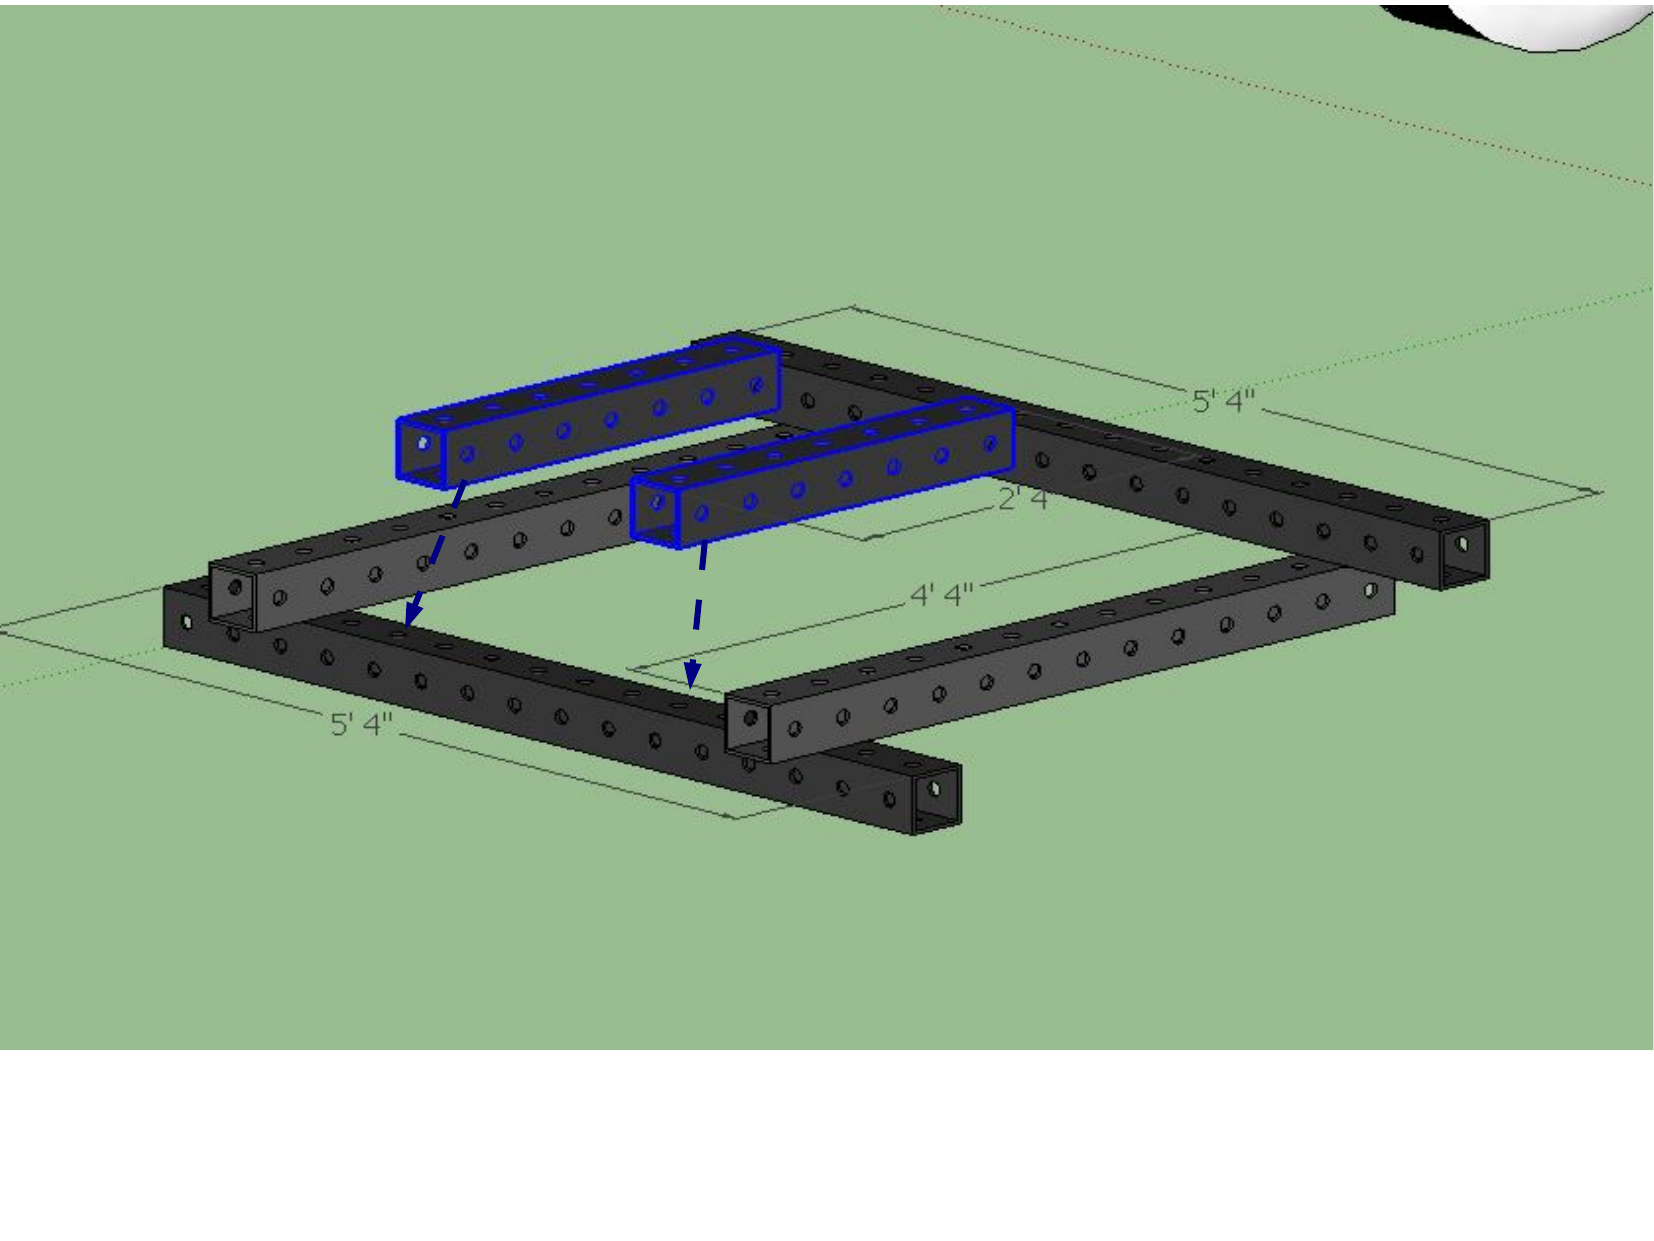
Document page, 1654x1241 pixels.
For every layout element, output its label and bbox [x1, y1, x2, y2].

picture [0, 5, 1654, 1051]
